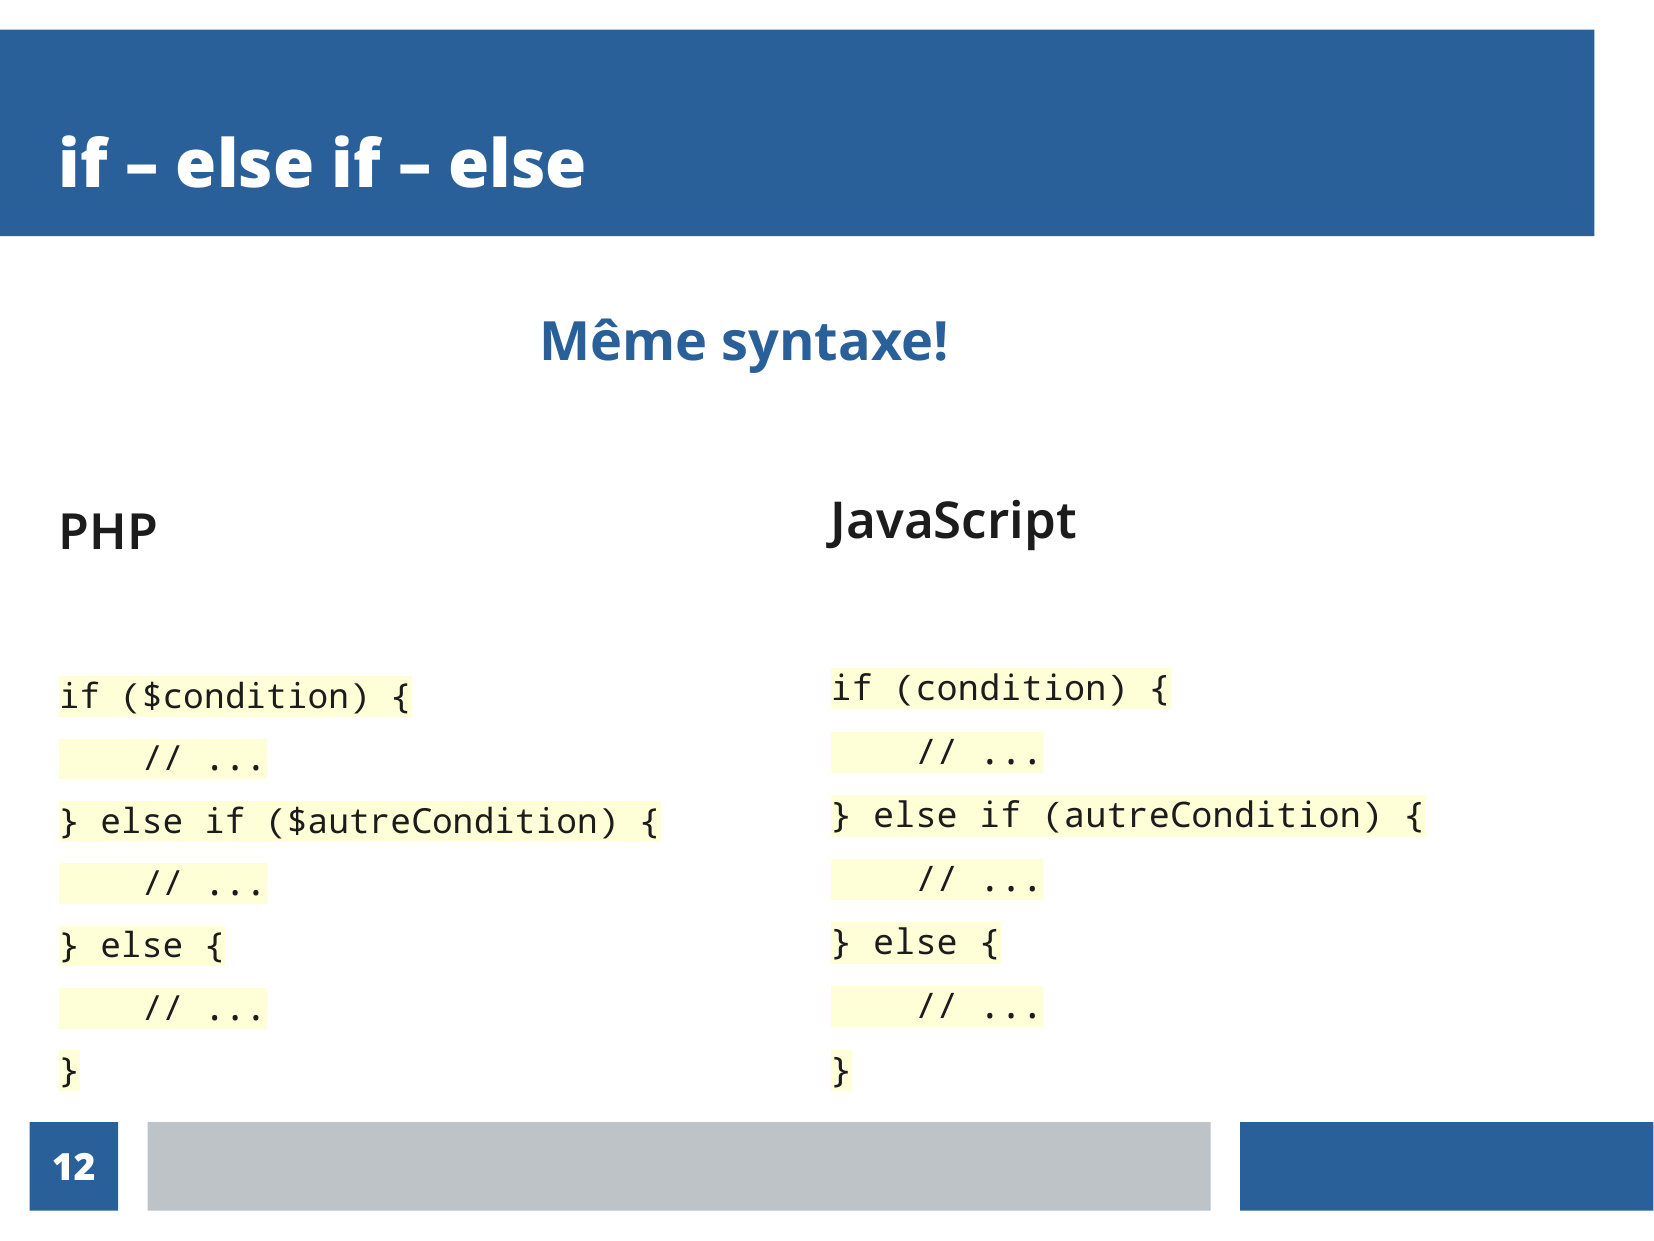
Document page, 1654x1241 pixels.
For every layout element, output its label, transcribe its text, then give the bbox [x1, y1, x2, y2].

list PHP if ($condition) { // ... } else if ($autreCondition) { // ... } else { // ... } [59, 496, 794, 1093]
text_box Même syntaxe! [259, 295, 1229, 374]
list JavaScript if (condition) { // ... } else if (autreCondition) { // ... } else { // ... } [830, 484, 1566, 1093]
title if – else if – else [59, 59, 1595, 207]
